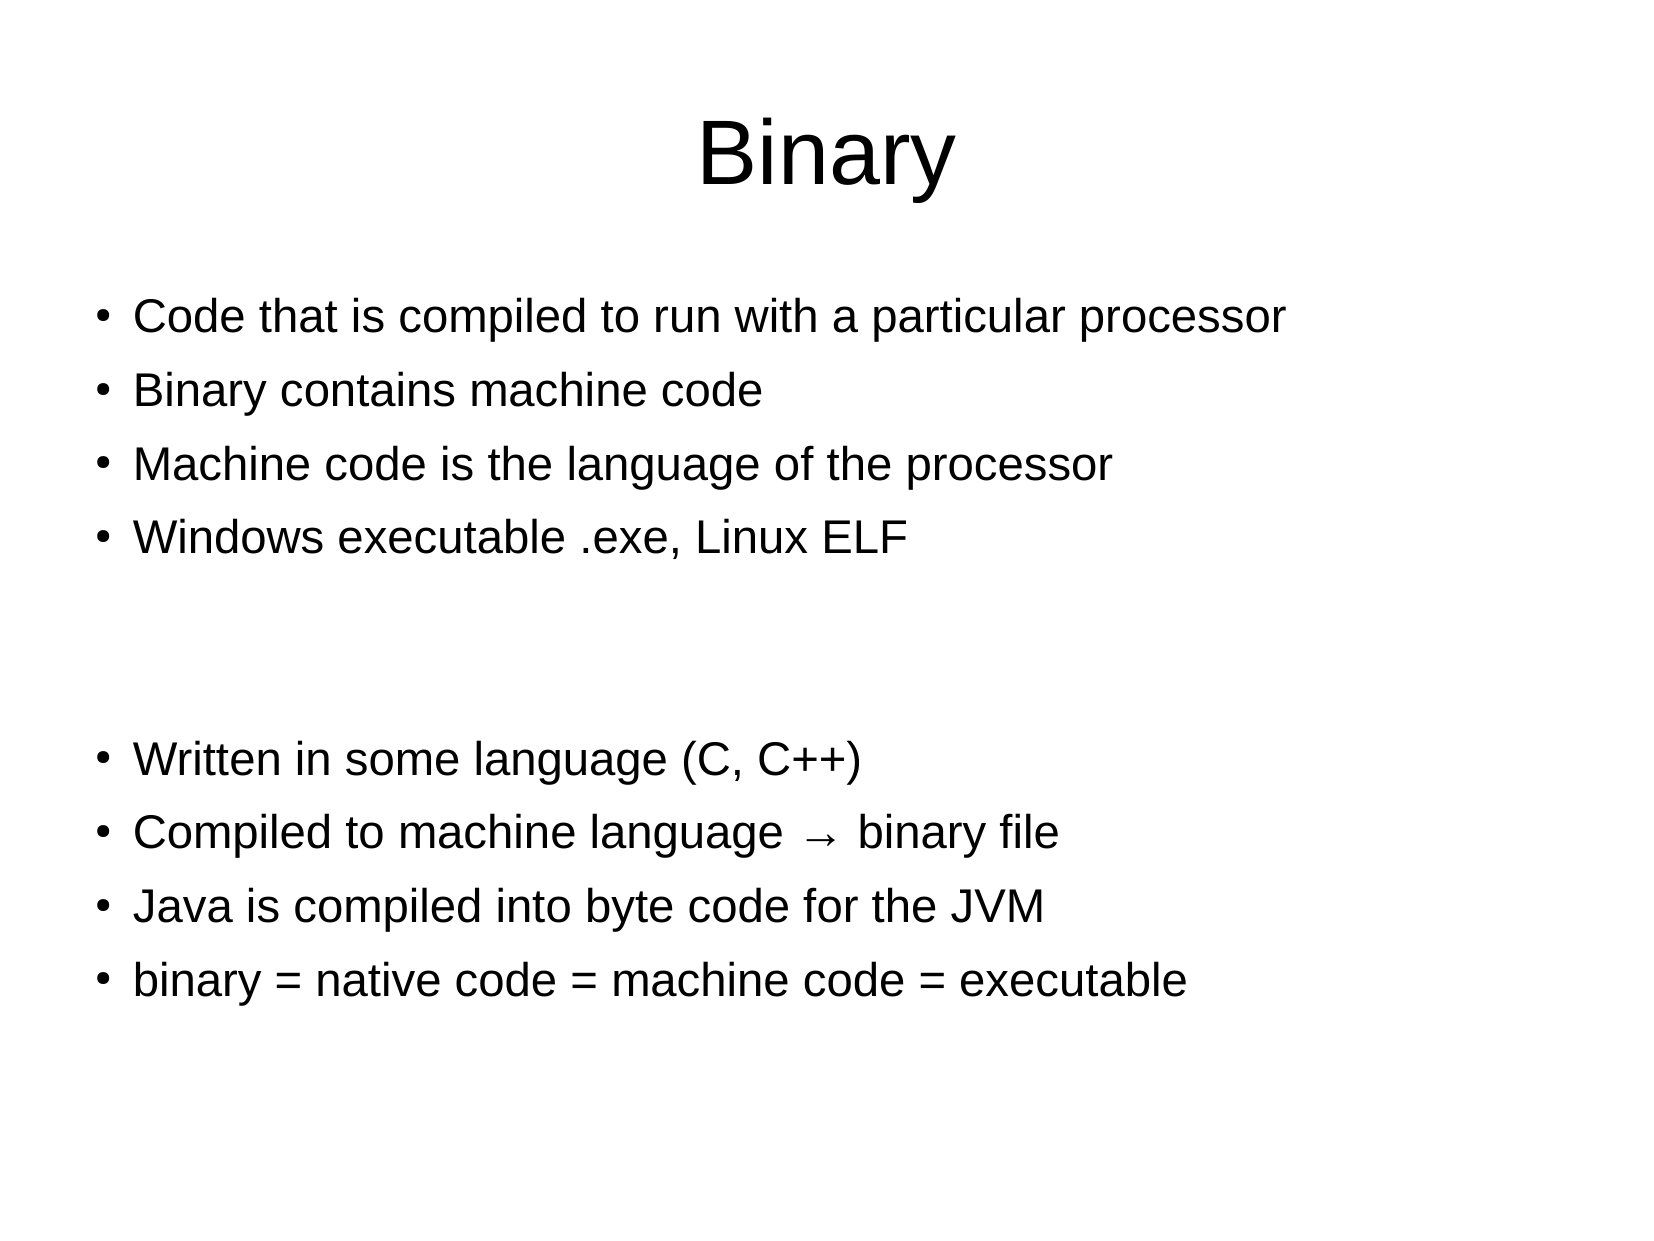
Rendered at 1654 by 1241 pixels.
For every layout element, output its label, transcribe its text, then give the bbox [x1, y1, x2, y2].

title Binary [82, 49, 1571, 257]
list Code that is compiled to run with a particular processor Binary contains machine code Machine code is the language of the processor Windows executable .exe, Linux ELF Written in some language (C, C++) Compiled to machine language → binary file Java is compiled into byte code for the JVM binary = native code = machine code = executable [82, 290, 1571, 1010]
